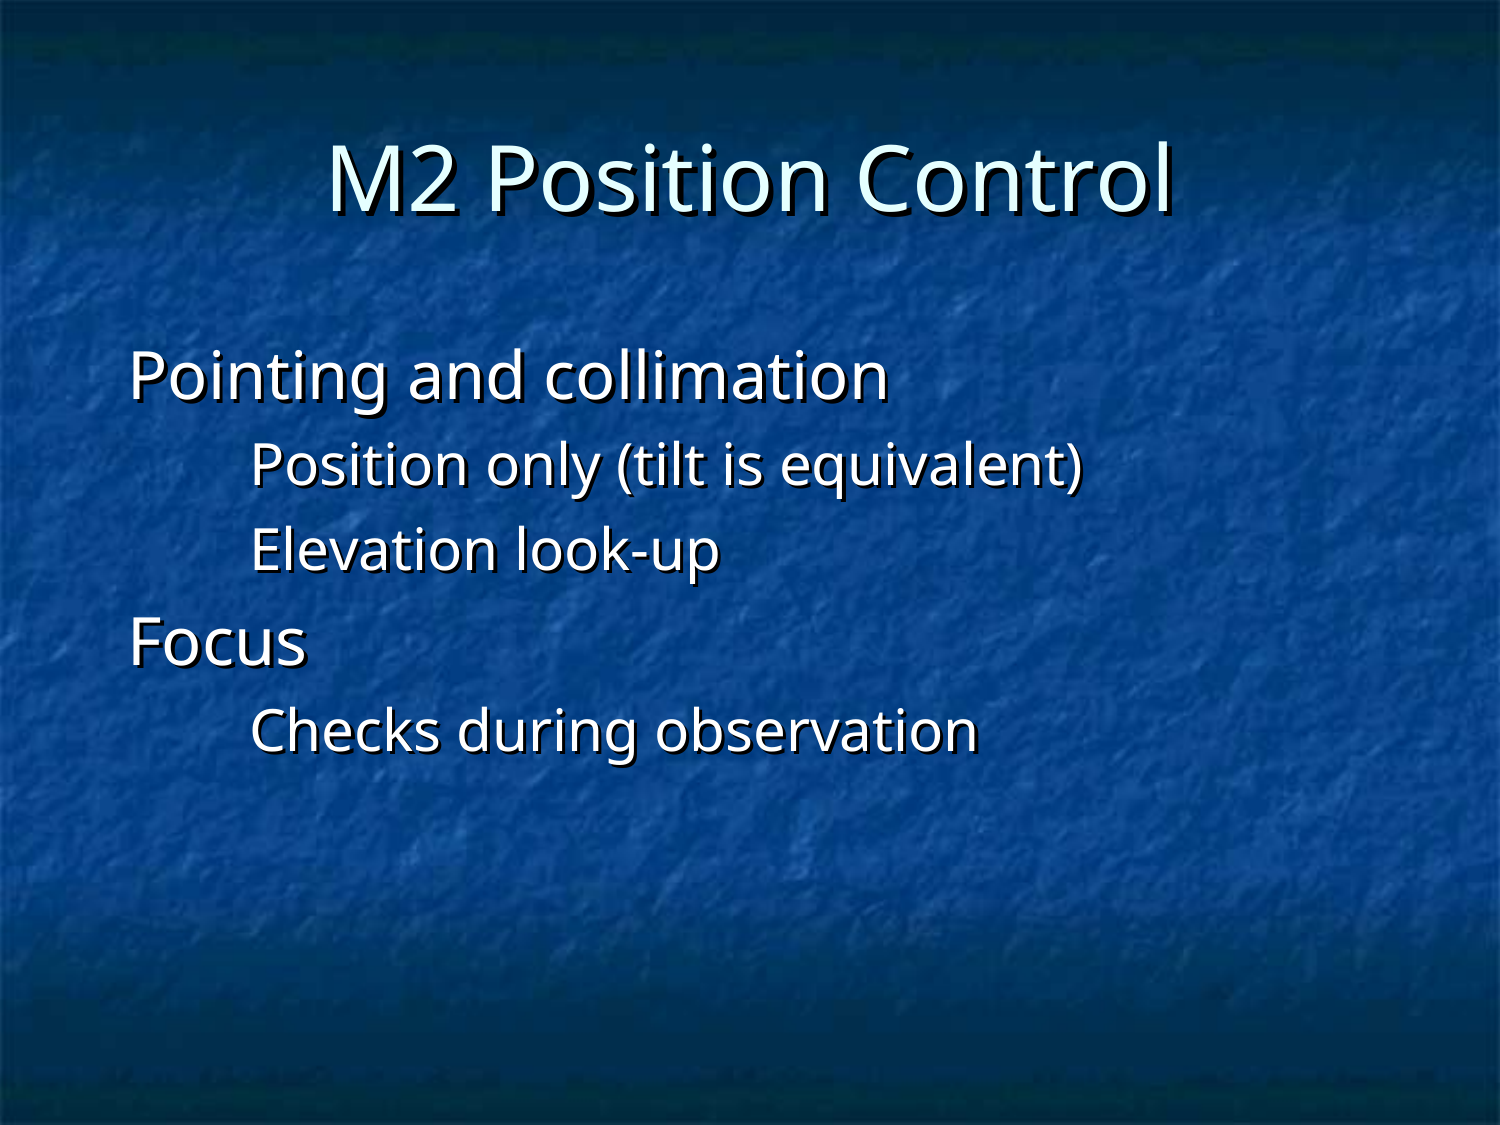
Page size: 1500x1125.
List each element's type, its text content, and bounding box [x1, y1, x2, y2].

list Pointing and collimation Position only (tilt is equivalent) Elevation look-up Focus Checks during observation [75, 324, 1425, 1001]
title M2 Position Control [75, 62, 1425, 288]
picture [0, 0, 1500, 1125]
